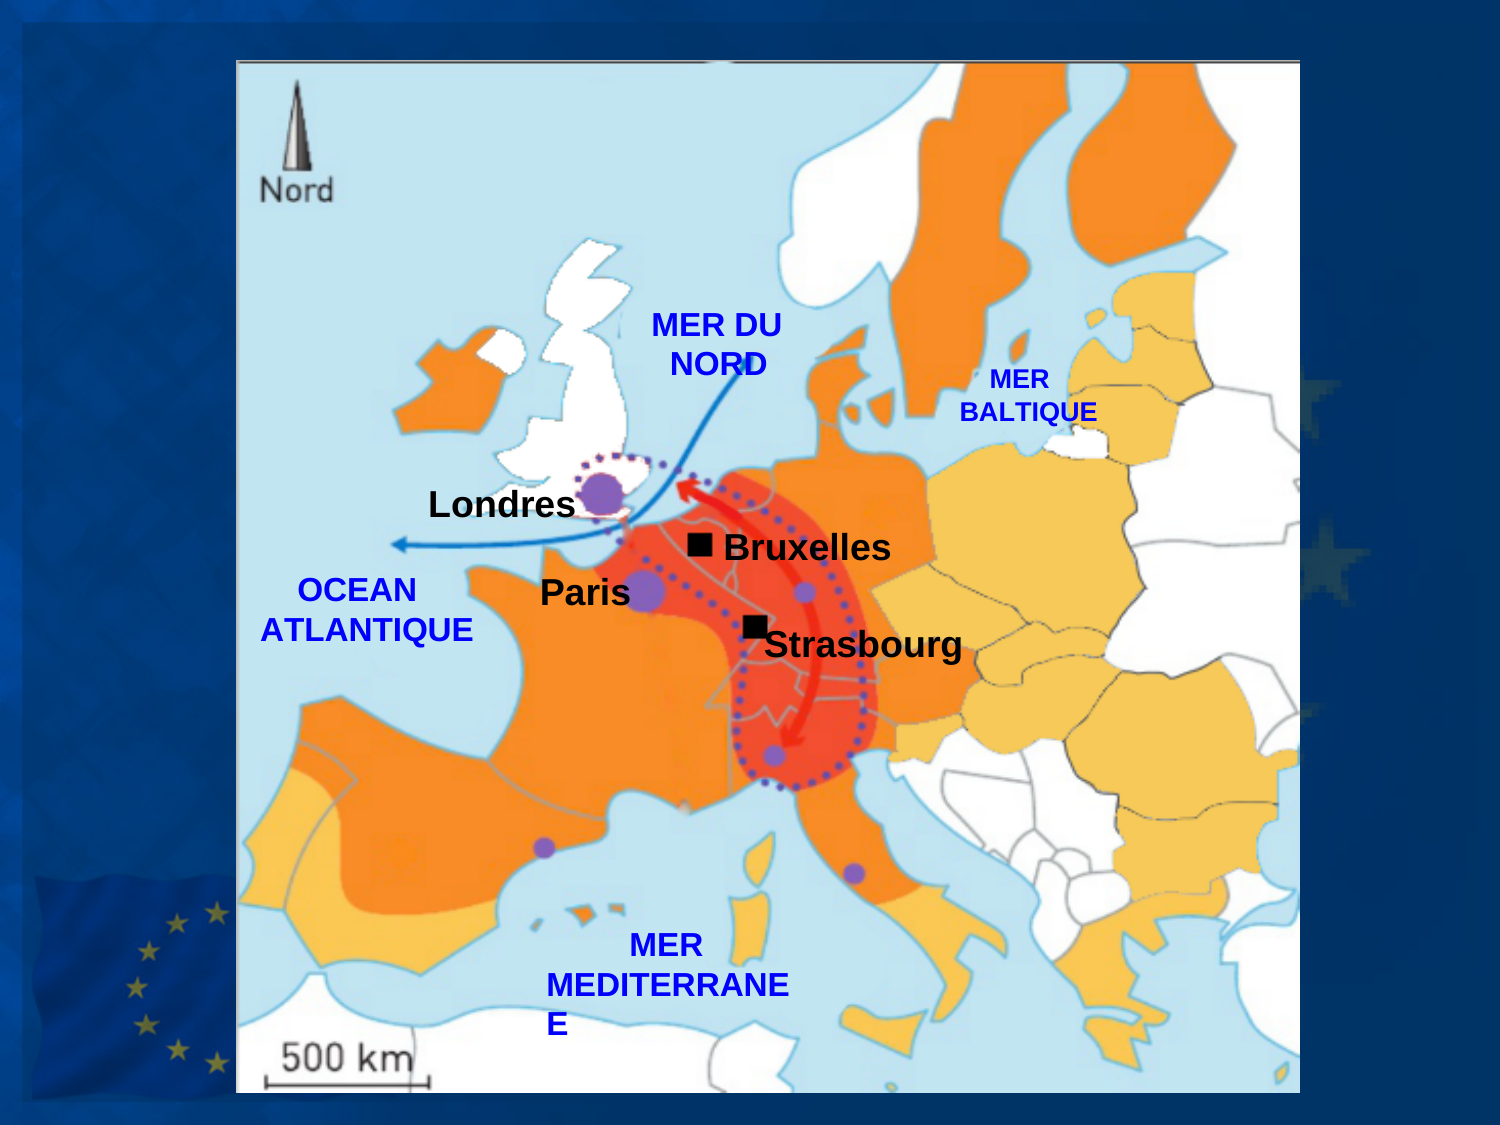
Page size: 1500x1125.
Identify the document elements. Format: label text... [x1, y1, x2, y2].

text_box MER DU NORD [590, 295, 857, 532]
text_box Paris [472, 561, 680, 666]
text_box Strasbourg [749, 612, 986, 718]
picture [0, 0, 1500, 1125]
text_box Londres [413, 472, 621, 578]
text_box MER BALTIQUE [944, 354, 1211, 591]
text_box Bruxelles [708, 515, 916, 621]
text_box OCEAN ATLANTIQUE [236, 561, 502, 798]
text_box MER MEDITERRANEE [531, 915, 827, 1125]
